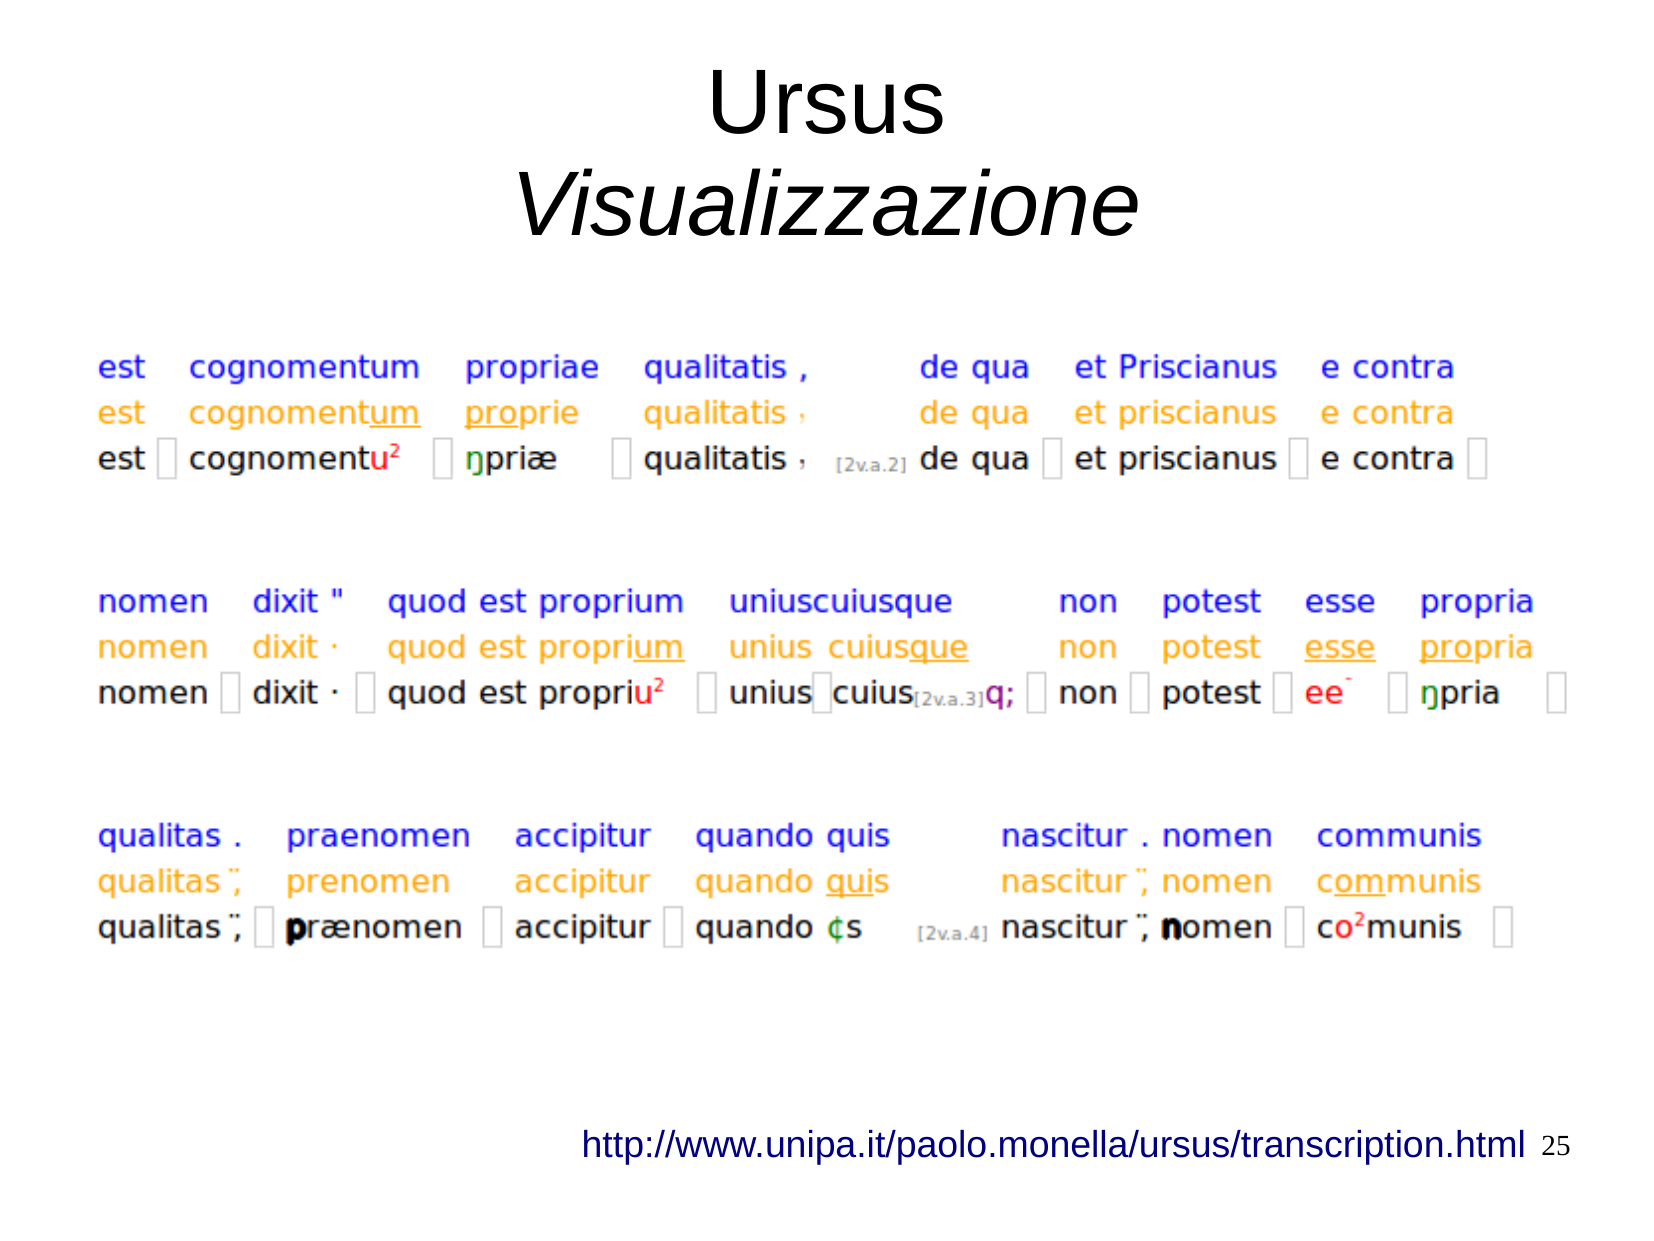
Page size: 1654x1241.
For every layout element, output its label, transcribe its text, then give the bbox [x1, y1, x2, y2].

text_box http://www.unipa.it/paolo.monella/ursus/transcription.html [566, 1116, 1548, 1216]
title Ursus Visualizzazione [82, 49, 1571, 257]
picture [82, 309, 1571, 991]
